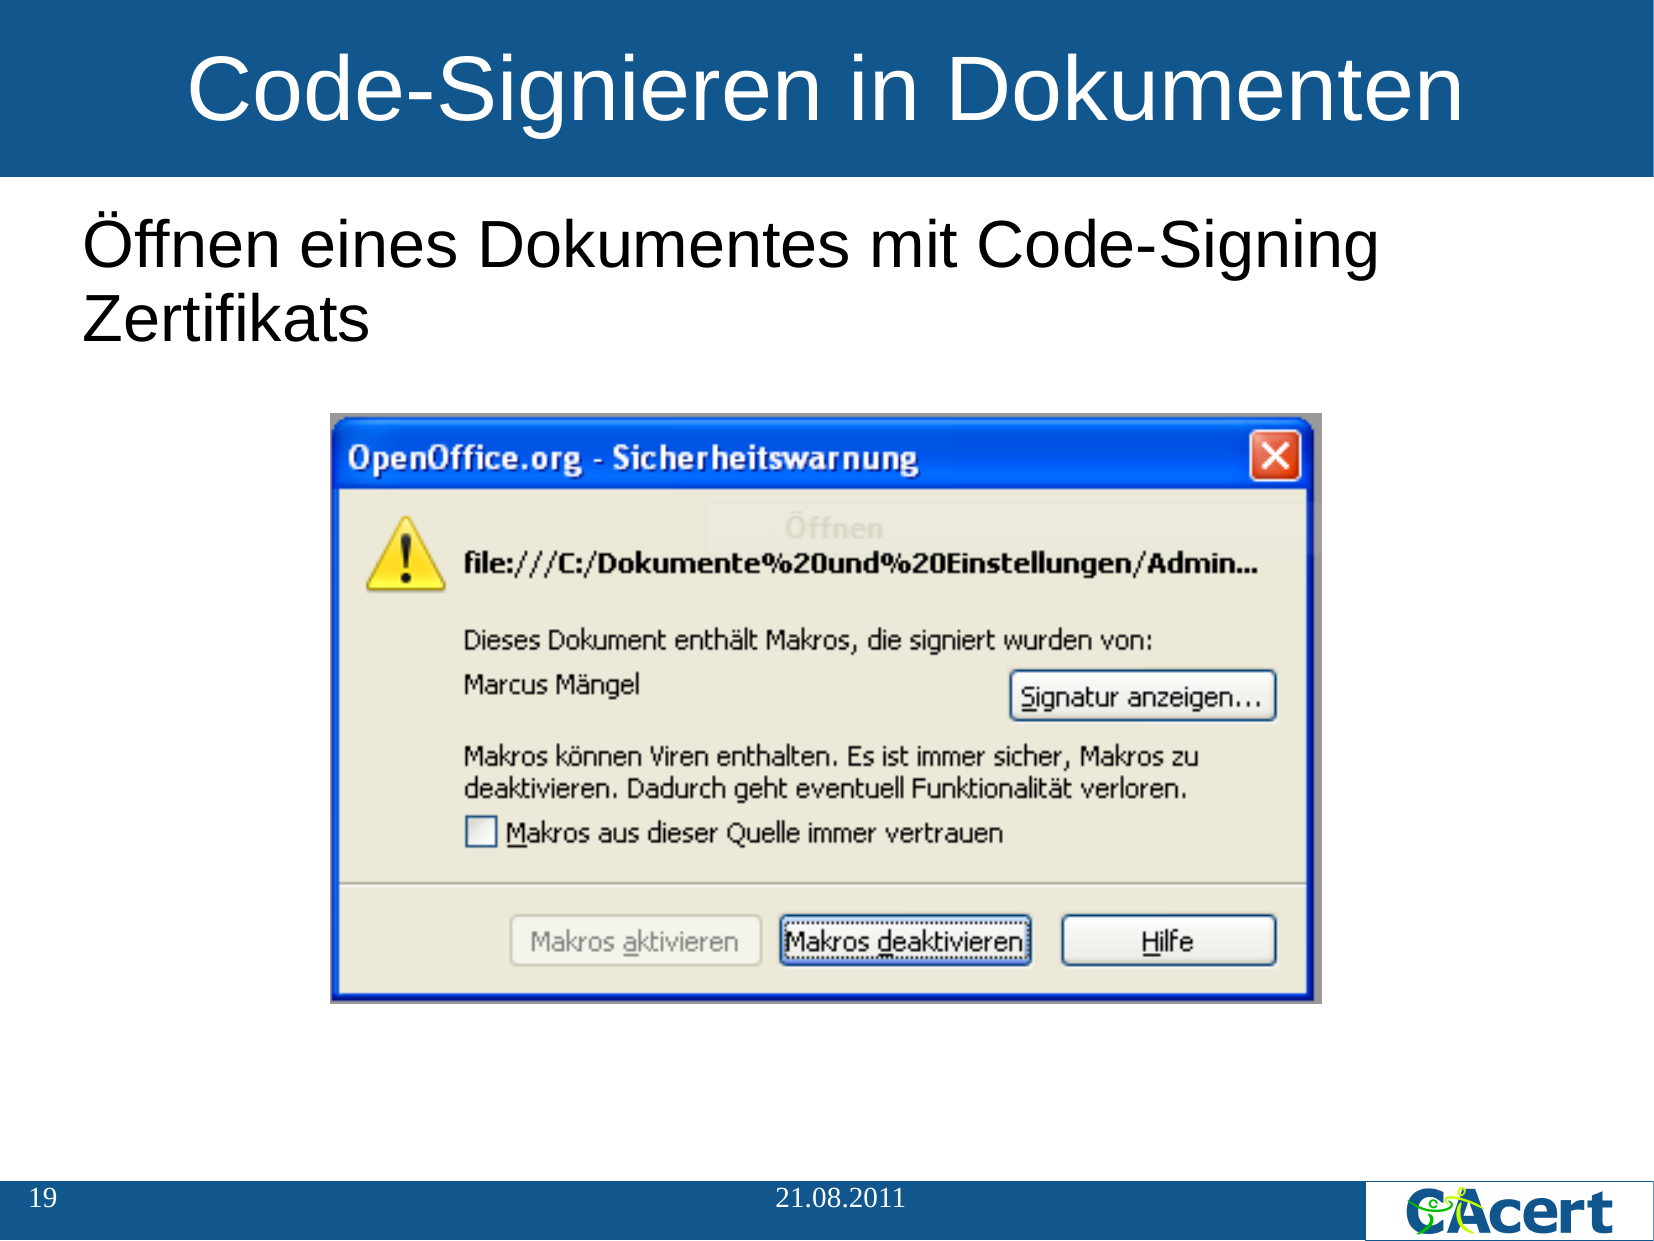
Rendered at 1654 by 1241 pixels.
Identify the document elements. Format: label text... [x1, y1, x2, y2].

picture [330, 413, 1322, 1004]
list Öffnen eines Dokumentes mit Code-Signing Zertifikats [82, 206, 1571, 1152]
picture [1406, 1186, 1613, 1235]
title Code-Signieren in Dokumenten [82, 0, 1571, 178]
